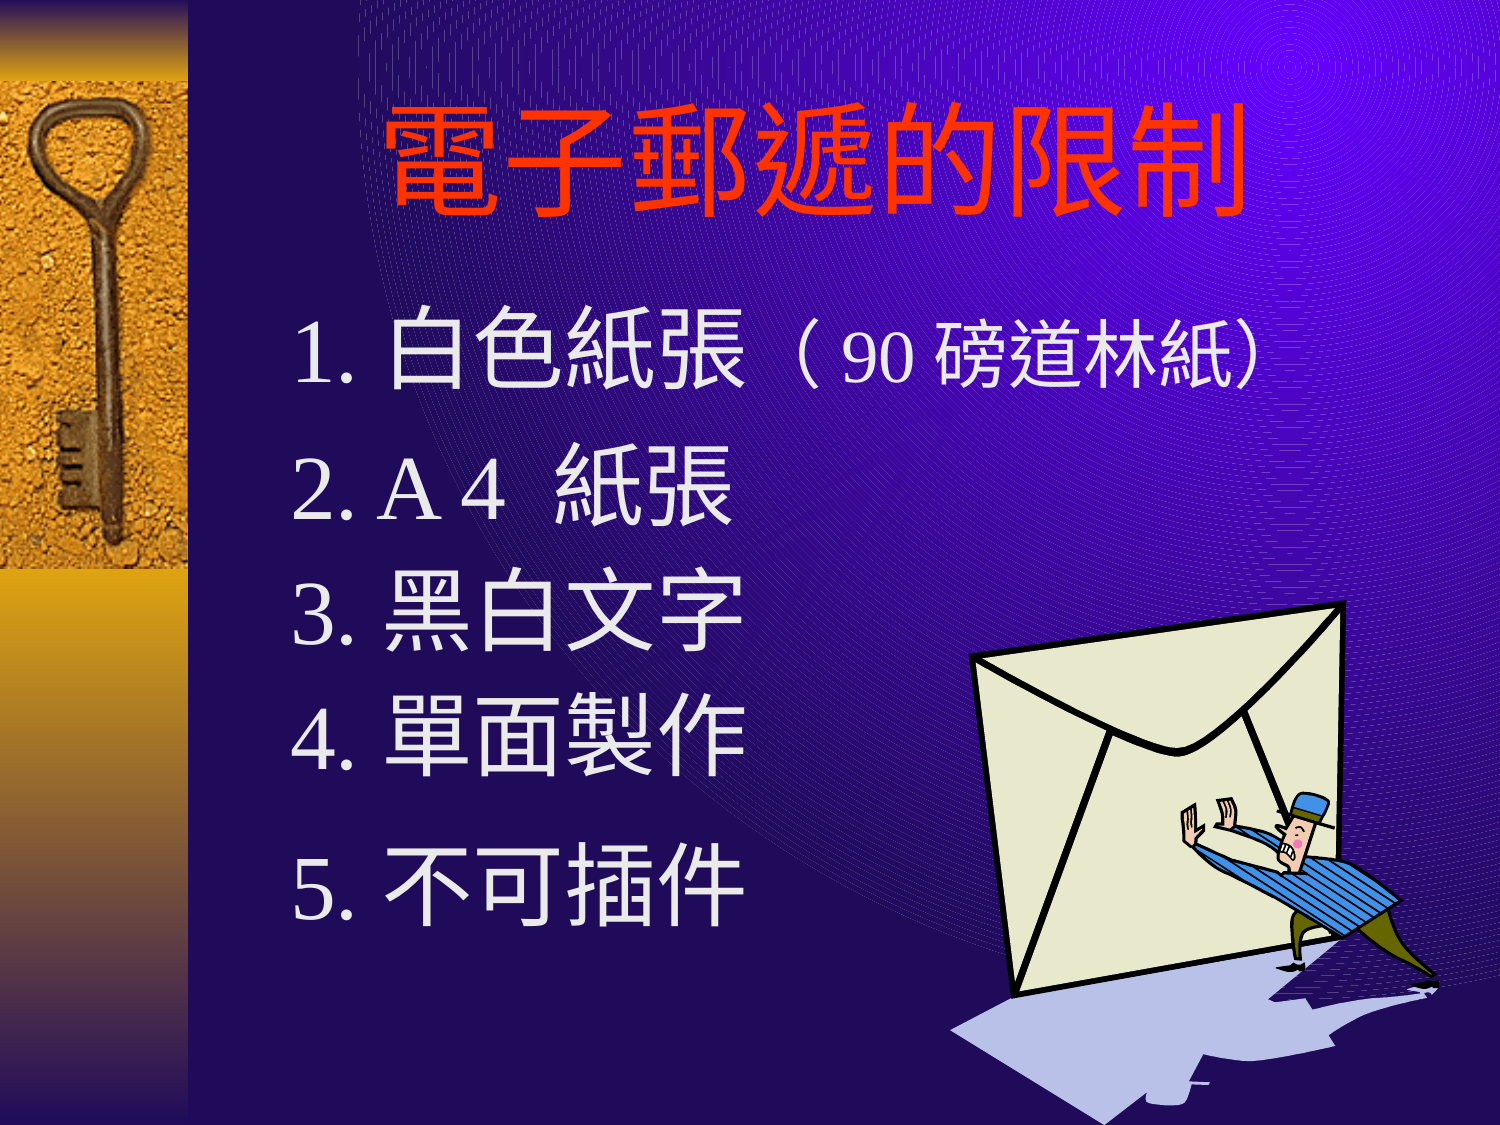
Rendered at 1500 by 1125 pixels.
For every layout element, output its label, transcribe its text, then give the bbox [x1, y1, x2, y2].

text_box 2. A 4 紙張 [275, 387, 1388, 512]
text_box 4.單面製作 [275, 637, 1388, 787]
picture [950, 600, 1440, 1125]
text_box 1.白色紙張（90磅道林紙） [275, 249, 1388, 387]
text_box 5.不可插件 [275, 787, 1388, 946]
text_box 電子郵遞的限制 [362, 0, 1363, 249]
text_box 3.黑白文字 [275, 512, 1388, 637]
